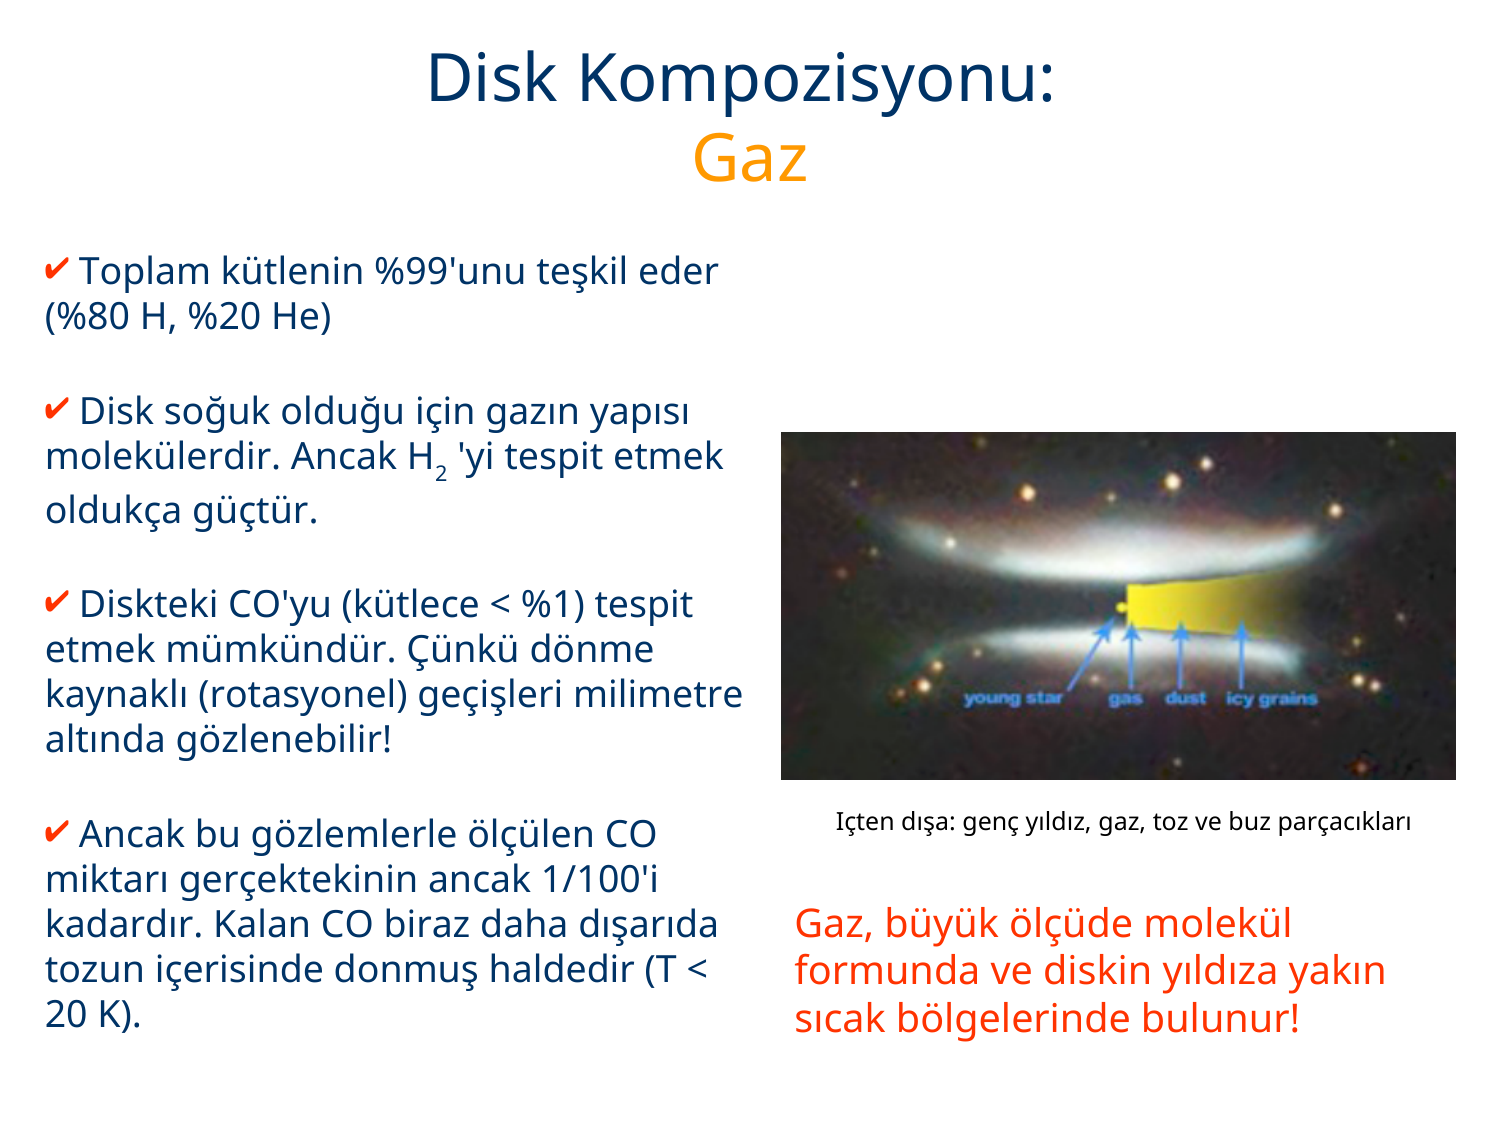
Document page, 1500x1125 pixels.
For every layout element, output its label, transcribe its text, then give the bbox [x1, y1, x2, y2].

text_box Gaz, büyük ölçüde molekül formunda ve diskin yıldıza yakın sıcak bölgelerinde bulunur! [779, 890, 1456, 1048]
picture [781, 432, 1456, 781]
text_box Toplam kütlenin %99'unu teşkil eder (%80 H, %20 He) Disk soğuk olduğu için gazın yapısı molekülerdir. Ancak H2 'yi tespit etmek oldukça güçtür. Diskteki CO'yu (kütlece < %1) tespit etmek mümkündür. Çünkü dönme kaynaklı (rotasyonel) geçişleri milimetre altında gözlenebilir! Ancak bu gözlemlerle ölçülen CO miktarı gerçektekinin ancak 1/100'i kadardır. Kalan CO biraz daha dışarıda tozun içerisinde donmuş haldedir (T < 20 K). [30, 239, 766, 1088]
title Disk Kompozisyonu: Gaz [75, 21, 1426, 209]
text_box Içten dışa: genç yıldız, gaz, toz ve buz parçacıkları [779, 798, 1470, 873]
